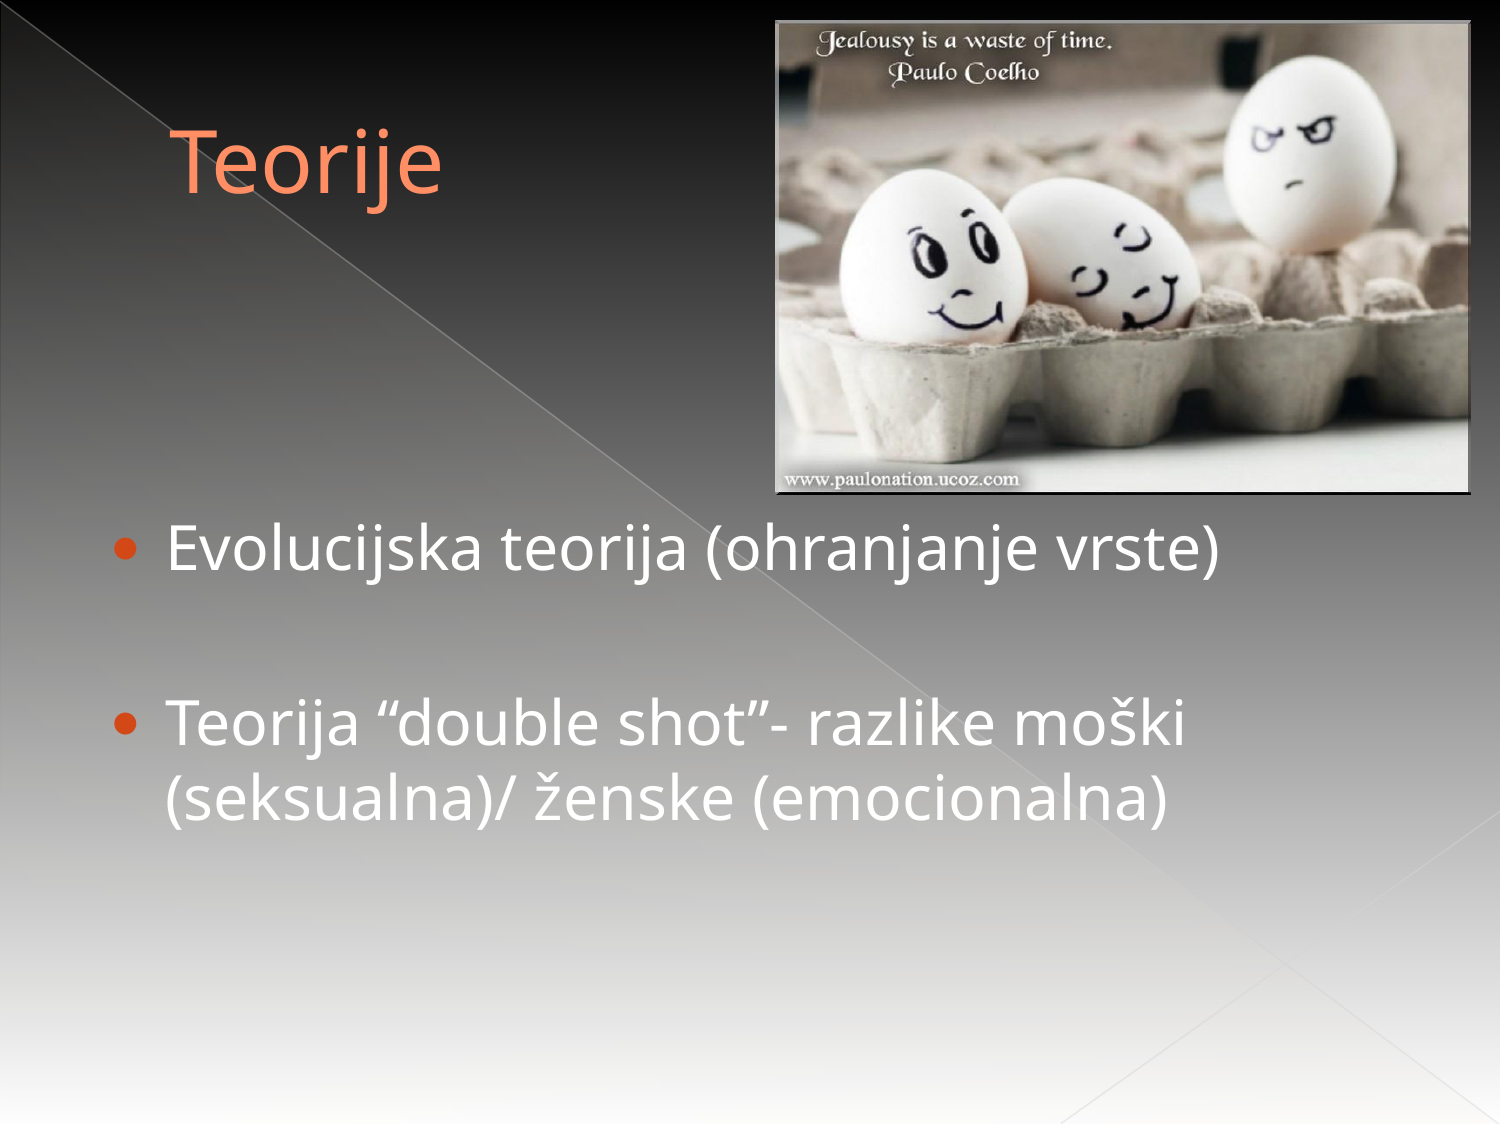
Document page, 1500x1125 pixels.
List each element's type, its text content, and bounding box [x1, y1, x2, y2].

list Evolucijska teorija (ohranjanje vrste) Teorija “double shot”- razlike moški (seksualna)/ ženske (emocionalna) [75, 308, 1425, 1059]
text_box [775, 20, 1471, 495]
title Teorije [75, 43, 775, 274]
